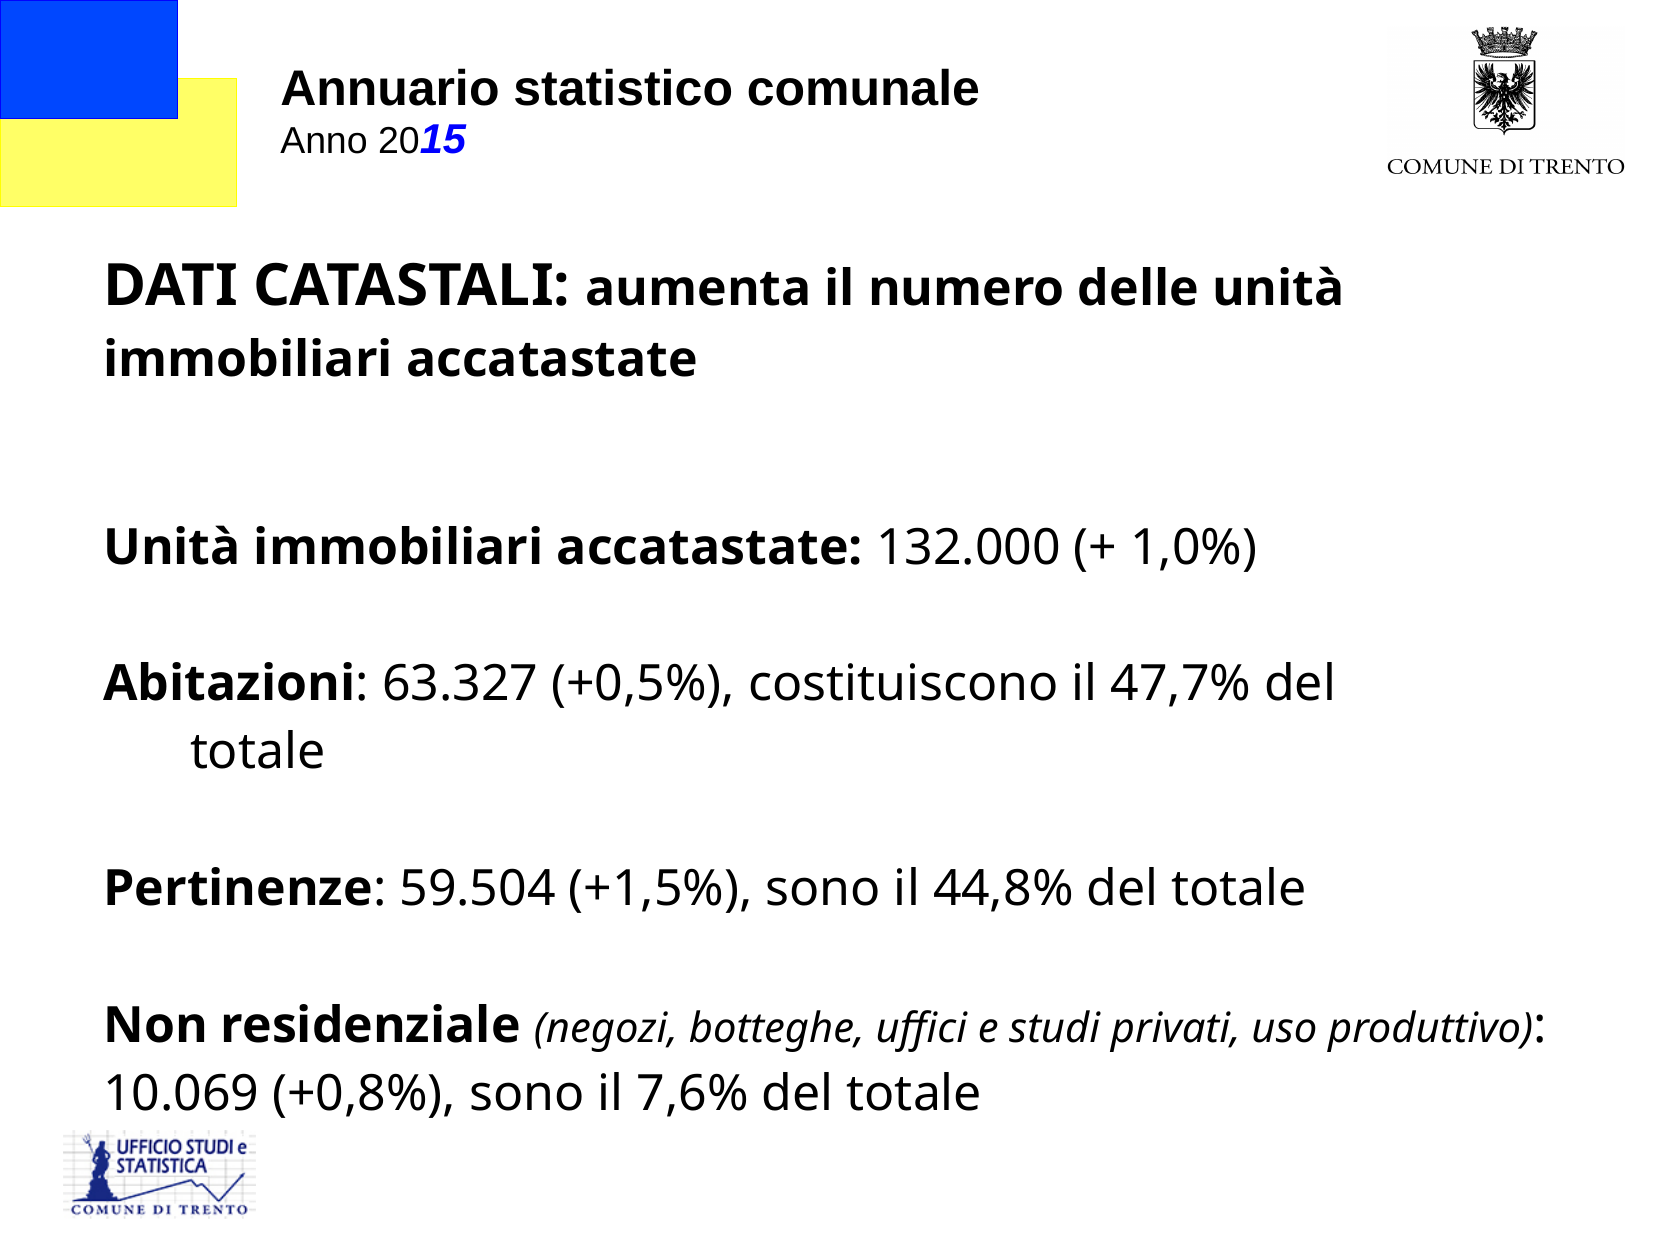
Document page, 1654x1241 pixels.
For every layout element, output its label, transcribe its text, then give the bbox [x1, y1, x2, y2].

picture [63, 1130, 256, 1219]
text_box DATI CATASTALI: aumenta il numero delle unità immobiliari accatastate Unità immobiliari accatastate: 132.000 (+ 1,0%) Abitazioni: 63.327 (+0,5%), costituiscono il 47,7% del totale Pertinenze: 59.504 (+1,5%), sono il 44,8% del totale Non residenziale (negozi, botteghe, uffici e studi privati, uso produttivo): 10.069 (+0,8%), sono il 7,6% del totale [88, 236, 1625, 1031]
text_box [0, 0, 237, 207]
text_box Annuario statistico comunale Anno 2015 [265, 53, 1241, 178]
